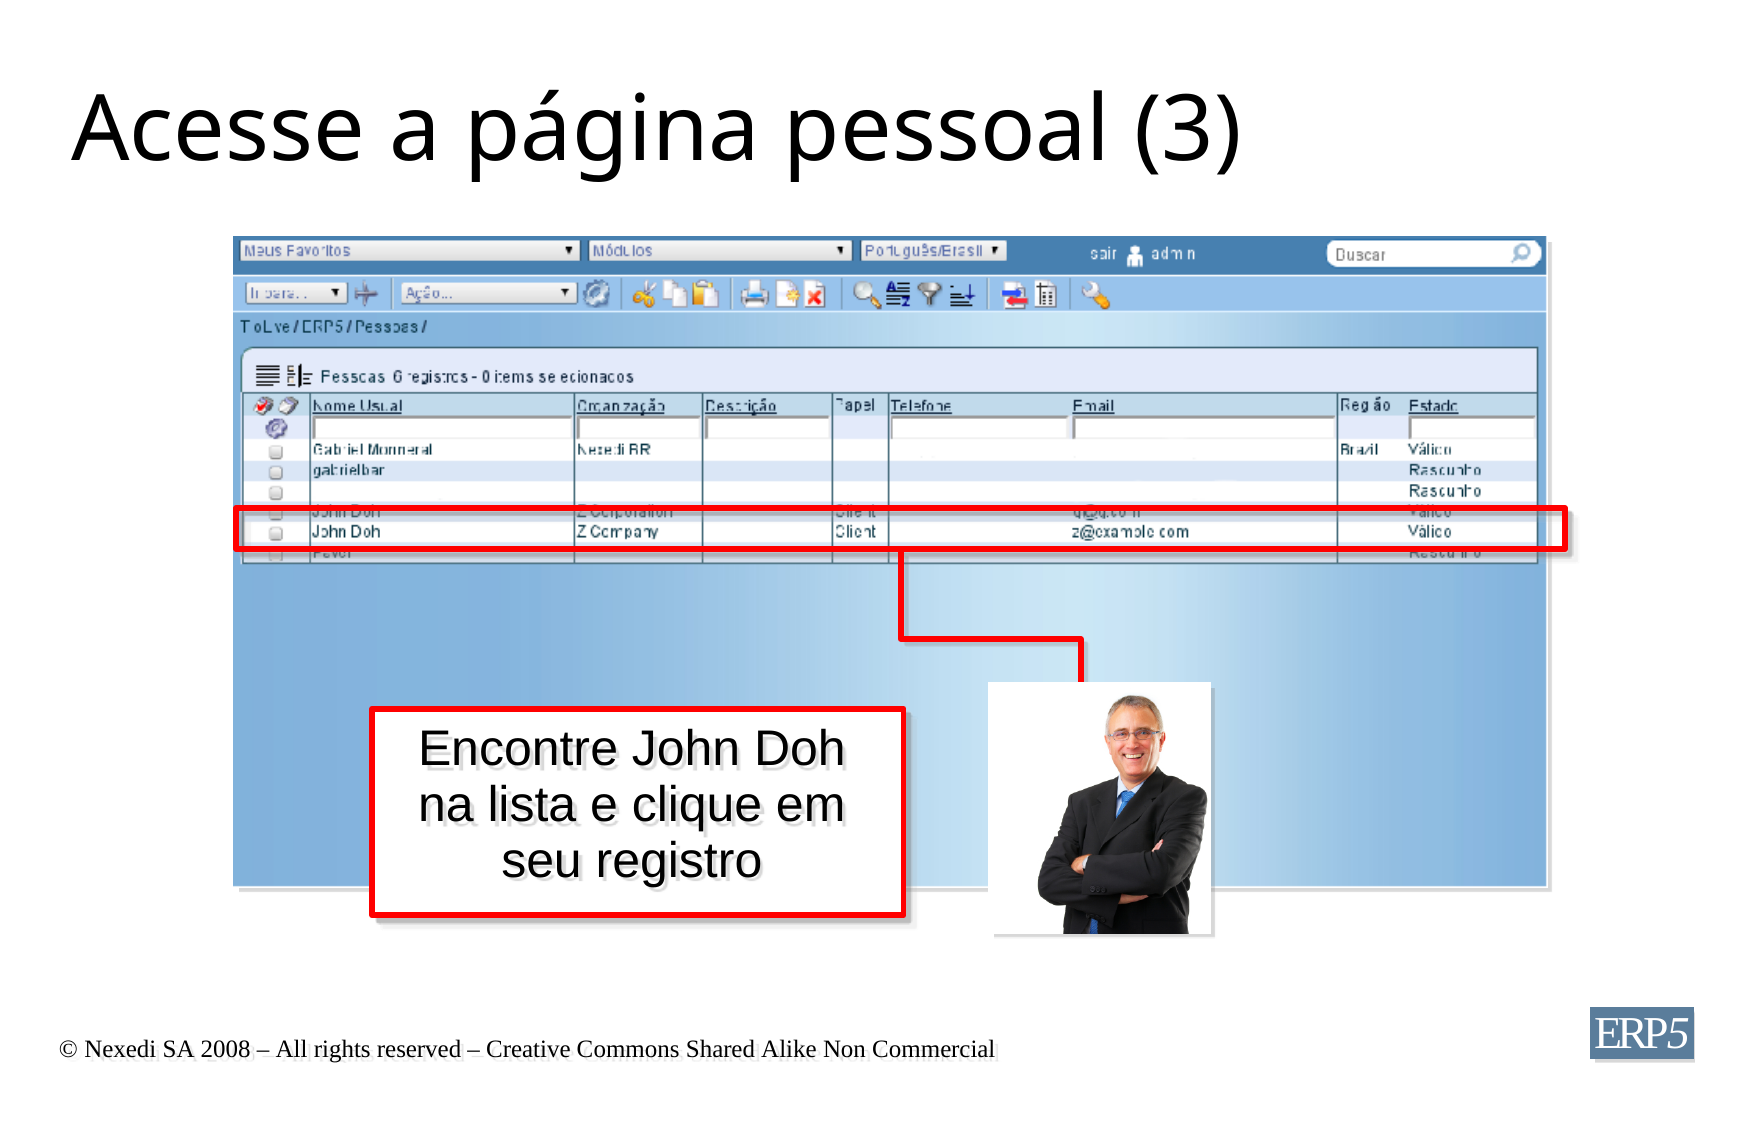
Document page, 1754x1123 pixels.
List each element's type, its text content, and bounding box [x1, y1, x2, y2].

picture [233, 552, 1548, 934]
picture [233, 236, 1548, 505]
text_box [372, 708, 904, 916]
text_box Encontre John Doh na lista e clique em seu registro [389, 720, 875, 888]
title Acesse a página pessoal (3) [71, 63, 1707, 187]
picture [251, 522, 1548, 546]
